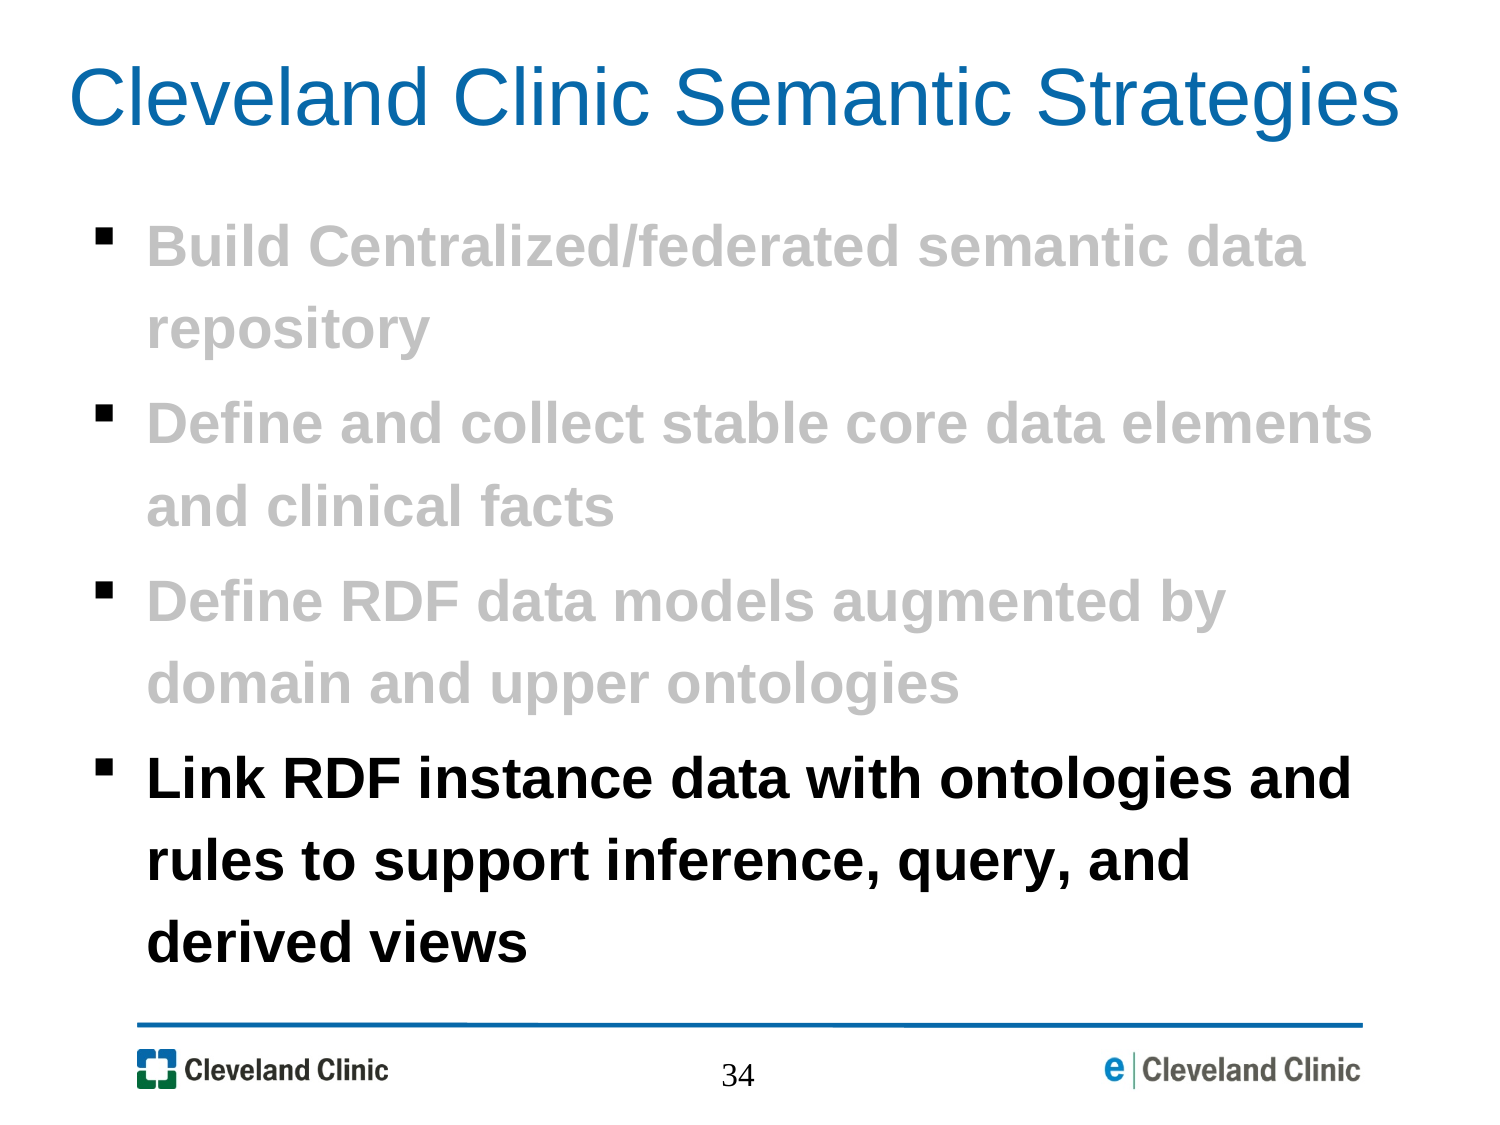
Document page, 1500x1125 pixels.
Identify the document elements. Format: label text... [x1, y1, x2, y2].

list Build Centralized/federated semantic data repository Define and collect stable core data elements and clinical facts Define RDF data models augmented by domain and upper ontologies Link RDF instance data with ontologies and rules to support inference, query, and derived views [62, 187, 1420, 1125]
title Cleveland Clinic Semantic Strategies [0, 0, 1500, 150]
